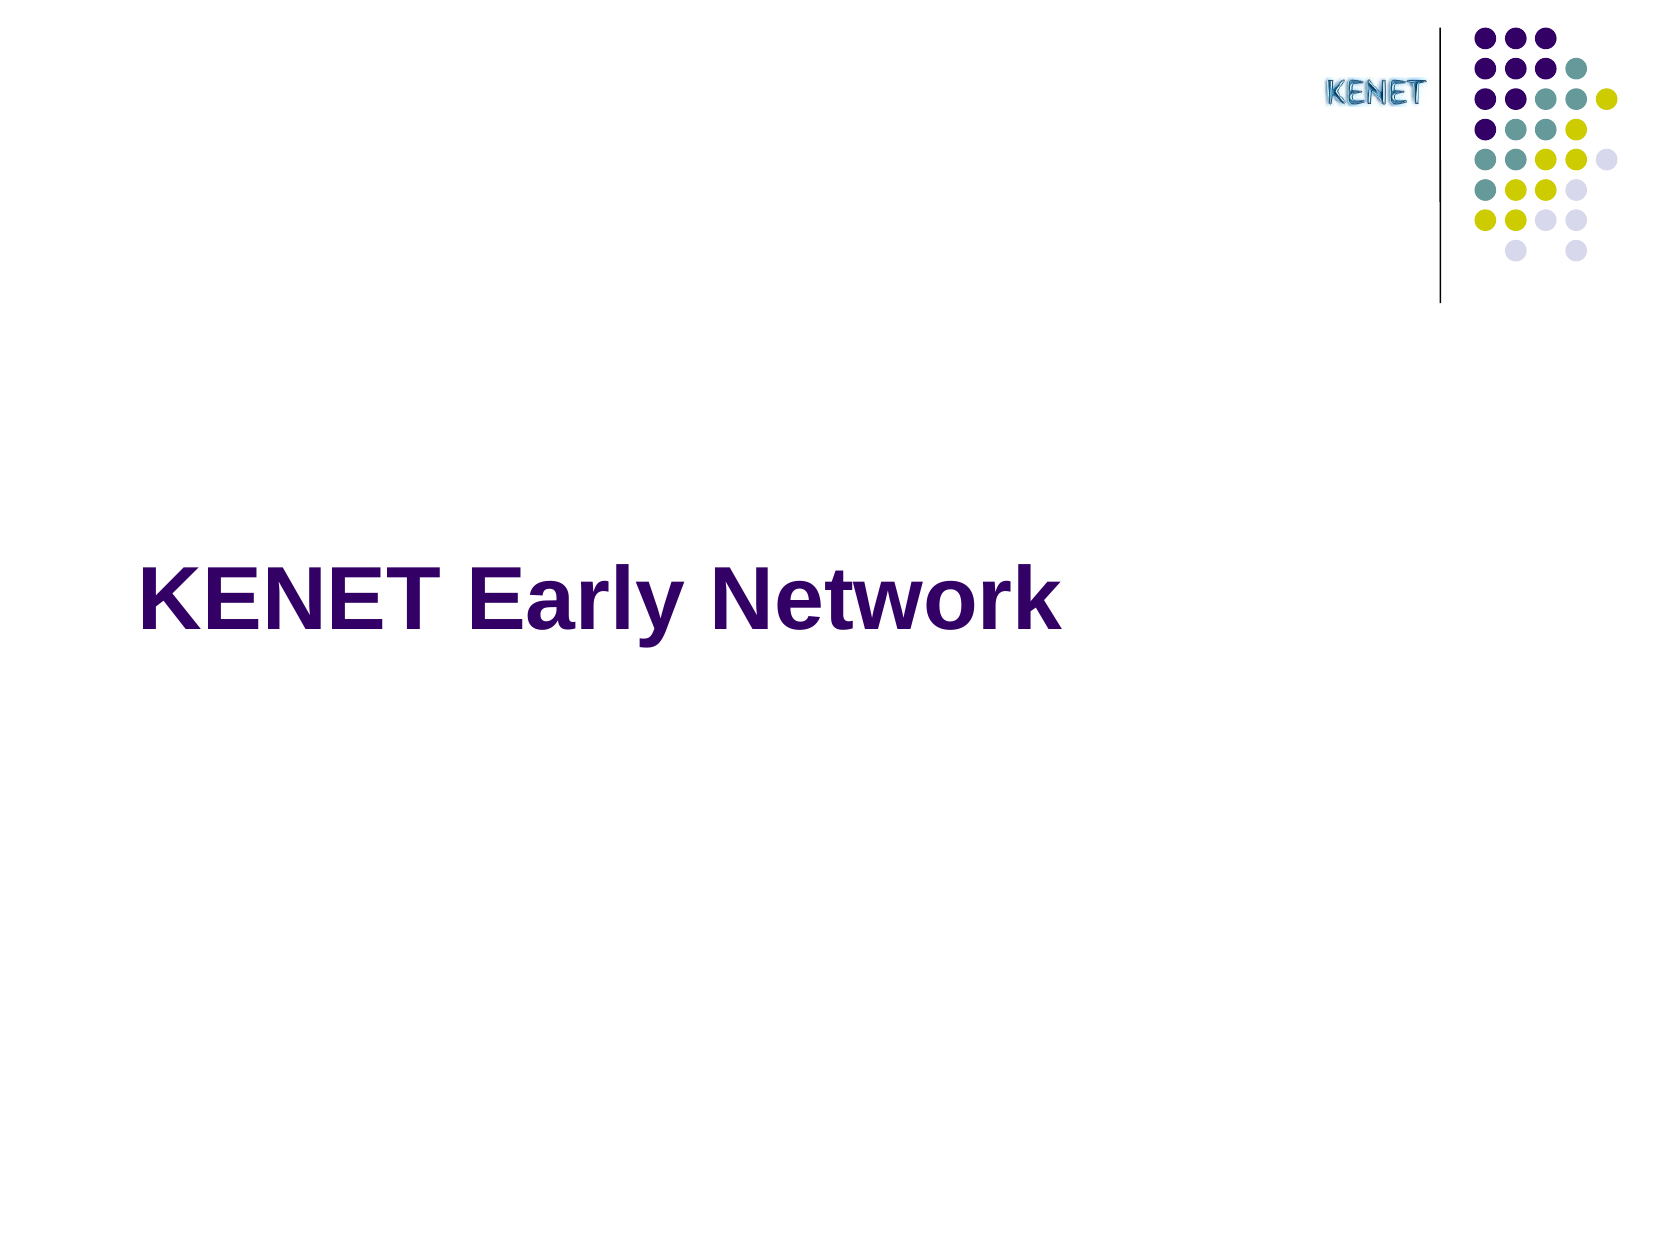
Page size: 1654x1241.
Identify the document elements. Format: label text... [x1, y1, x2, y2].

picture [1321, 77, 1428, 107]
text_box KENET Early Network [137, 487, 1501, 721]
